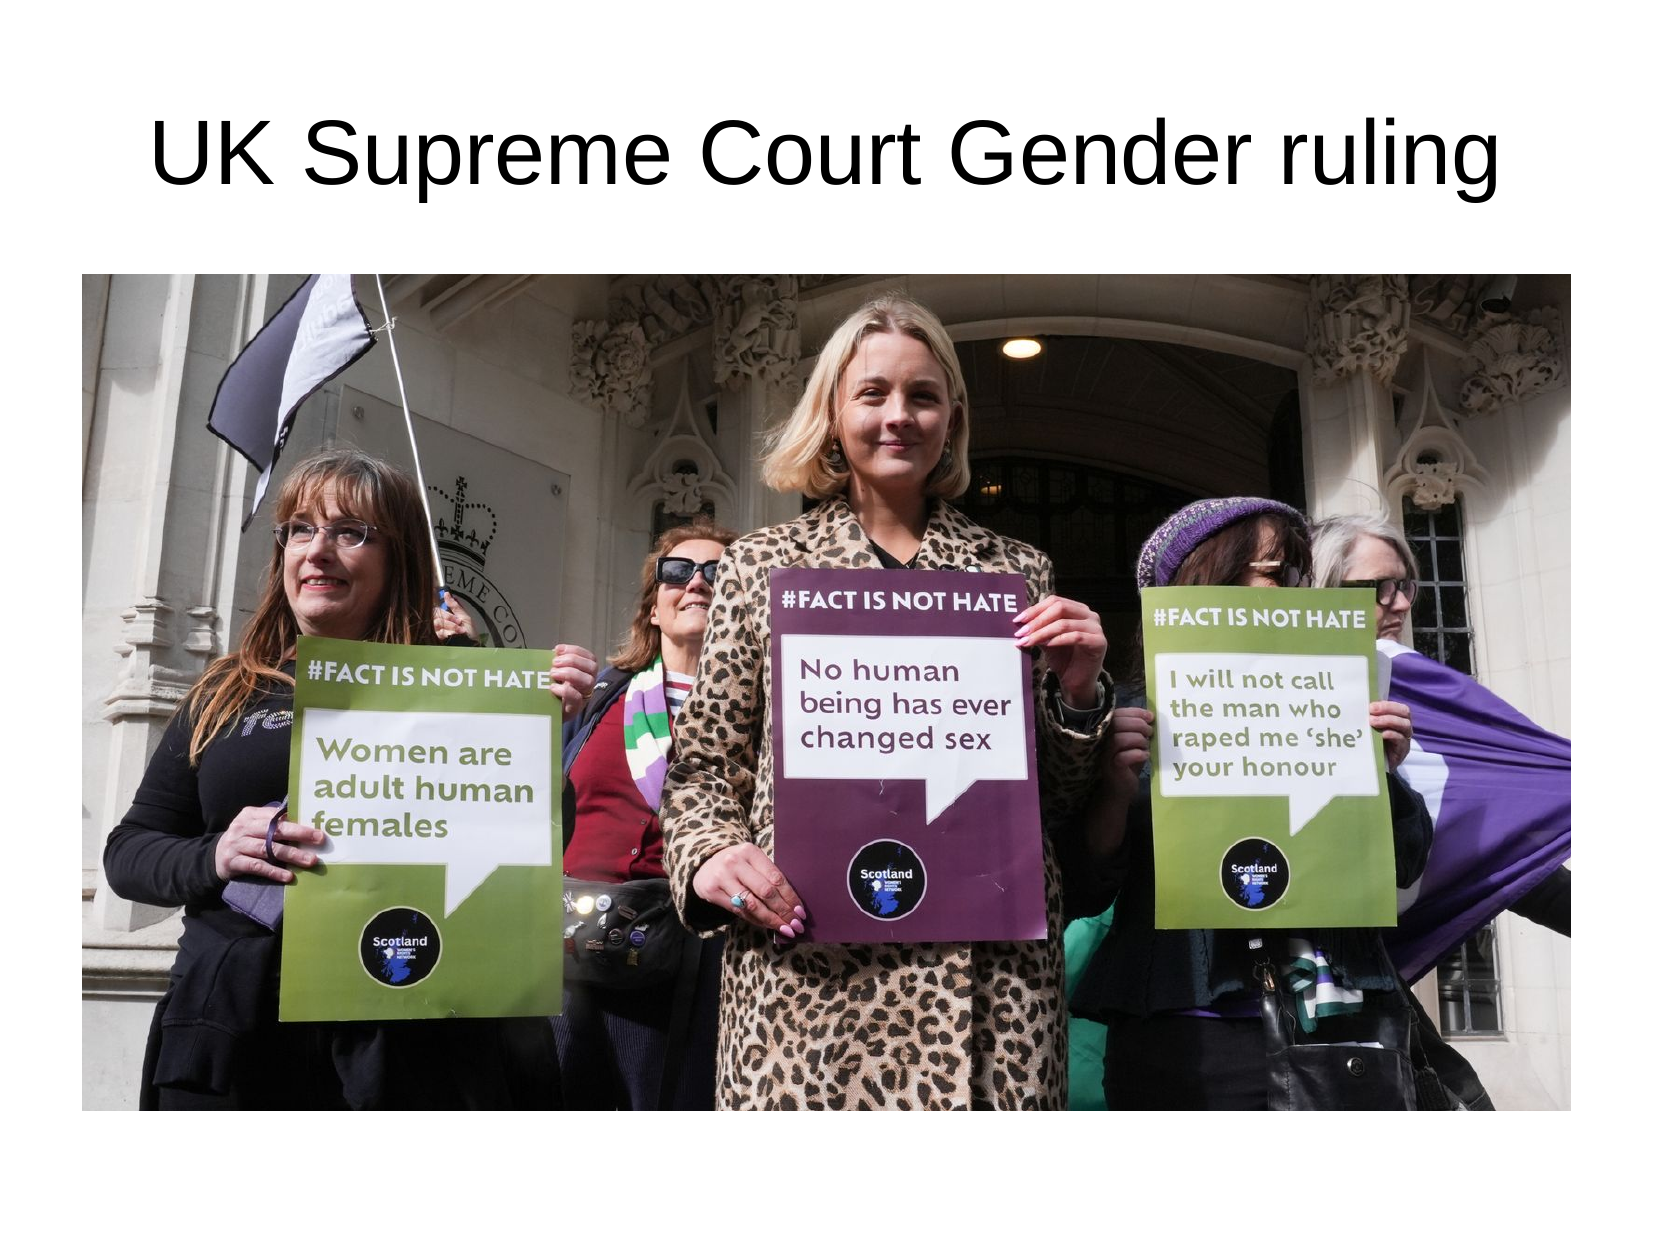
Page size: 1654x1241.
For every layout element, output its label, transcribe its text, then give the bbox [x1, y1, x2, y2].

picture [82, 274, 1571, 1111]
title UK Supreme Court Gender ruling [82, 49, 1571, 257]
